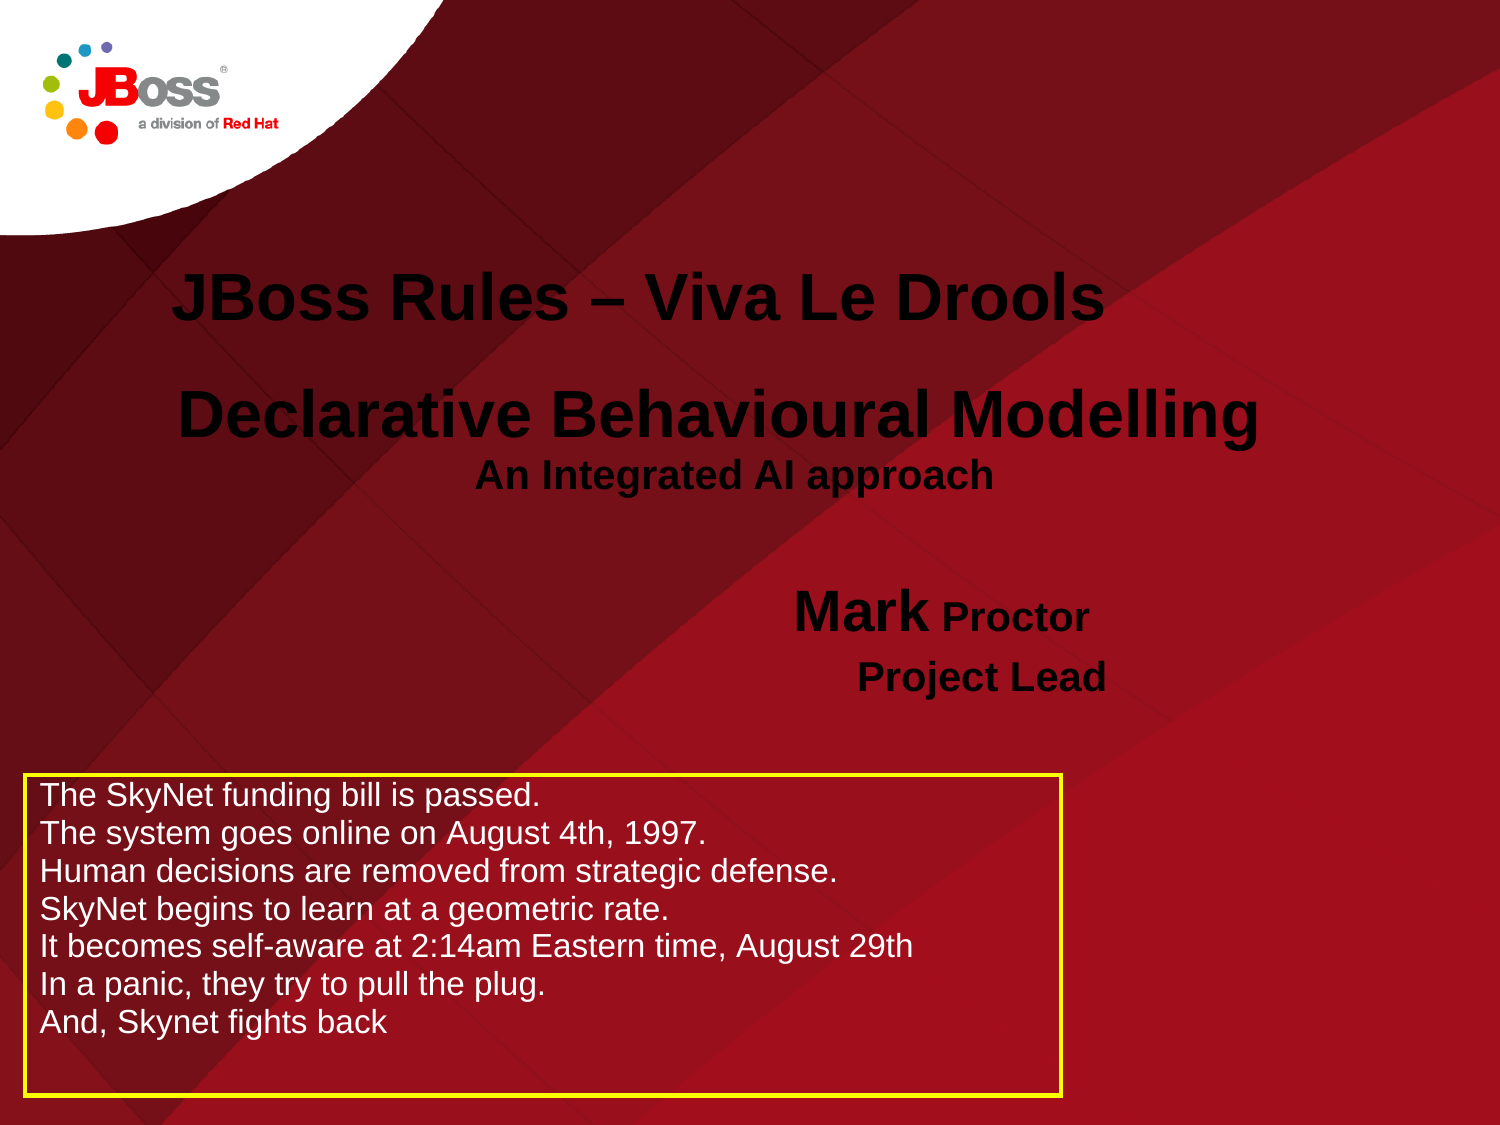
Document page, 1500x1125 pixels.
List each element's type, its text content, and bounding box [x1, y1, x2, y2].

picture [0, 0, 1500, 1125]
text_box The SkyNet funding bill is passed. The system goes online on August 4th, 1997. Human decisions are removed from strategic defense. SkyNet begins to learn at a geometric rate. It becomes self-aware at 2:14am Eastern time, August 29th In a panic, they try to pull the plug. And, Skynet fights back [24, 774, 1062, 1096]
text_box Mark Proctor Project Lead [173, 245, 1500, 1034]
text_box Declarative Behavioural Modelling An Integrated AI approach [177, 467, 1292, 502]
title JBoss Rules – Viva Le Drools [171, 128, 1447, 467]
